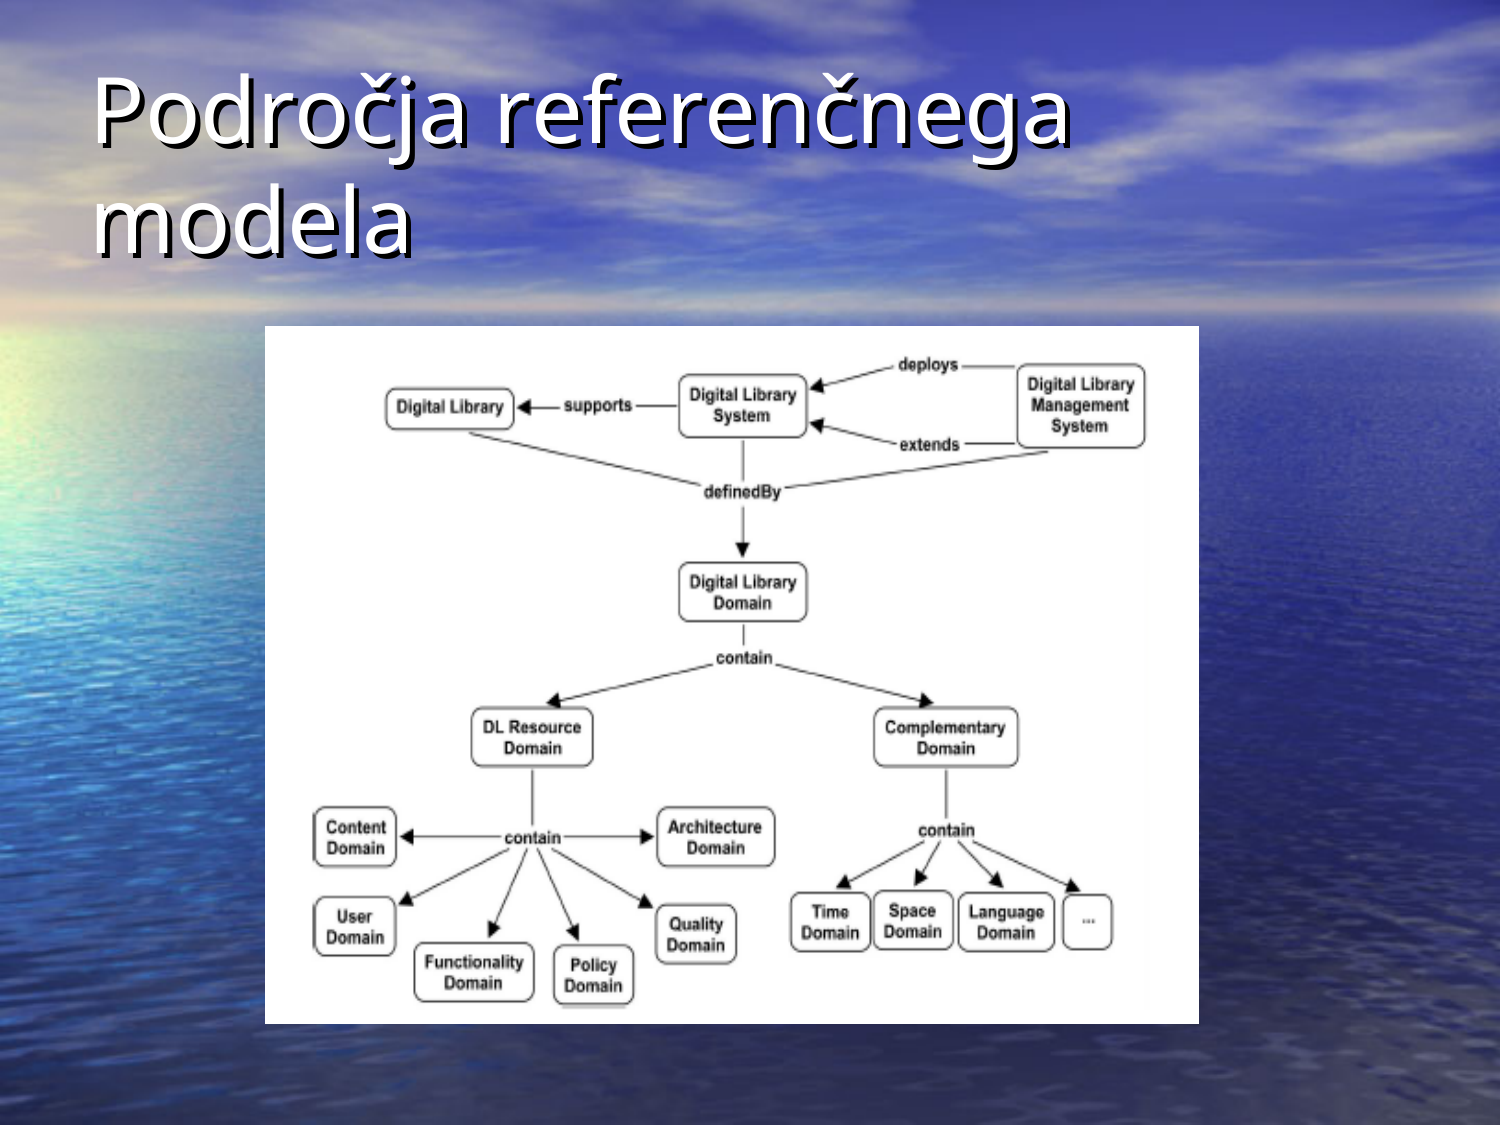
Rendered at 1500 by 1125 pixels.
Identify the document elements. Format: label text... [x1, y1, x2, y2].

picture [0, 0, 1500, 1125]
title Področja referenčnega modela [75, 47, 1426, 276]
